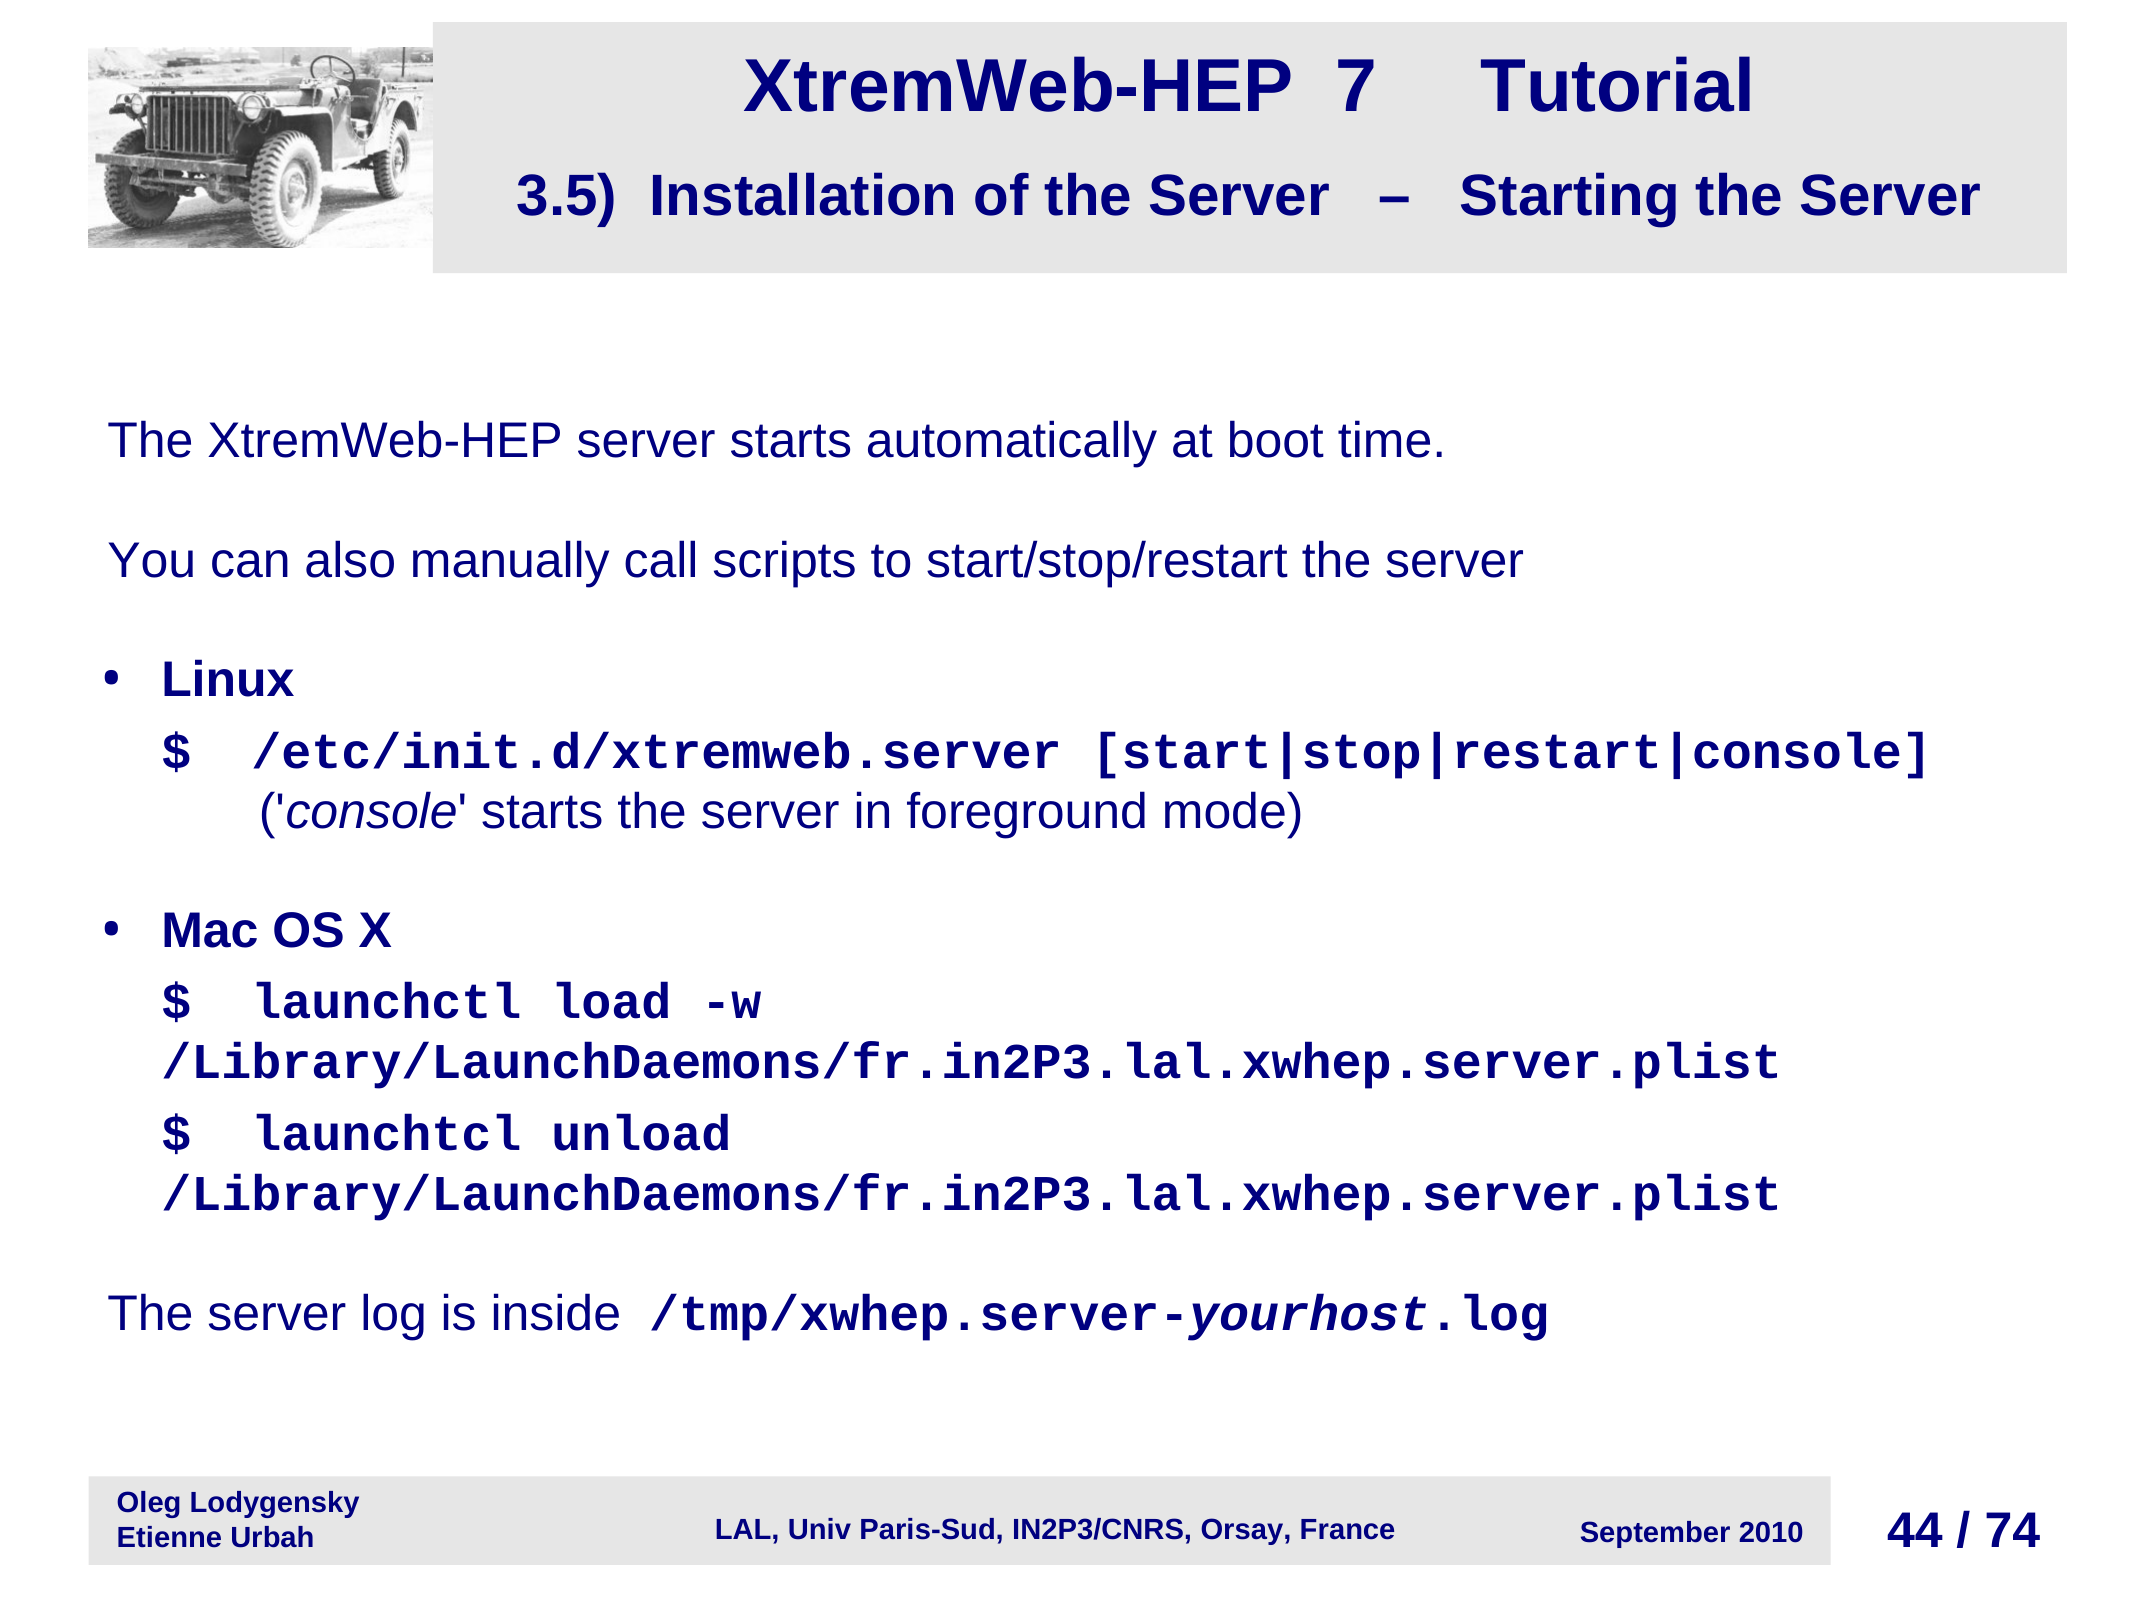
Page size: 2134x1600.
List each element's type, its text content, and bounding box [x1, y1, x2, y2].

picture [88, 47, 433, 248]
text_box The XtremWeb-HEP server starts automatically at boot time. You can also manually call scripts to start/stop/restart the server Linux $ /etc/init.d/xtremweb.server [start|stop|restart|console] ('console' starts the server in foreground mode) Mac OS X $ launchctl load -w /Library/LaunchDaemons/fr.in2P3.lal.xwhep.server.plist $ launchtcl unload /Library/LaunchDaemons/fr.in2P3.lal.xwhep.server.plist The server log is inside /tmp/xwhep.server-yourhost.log [98, 403, 2036, 1279]
title 3.5) Installation of the Server – Starting the Server [442, 118, 2067, 266]
